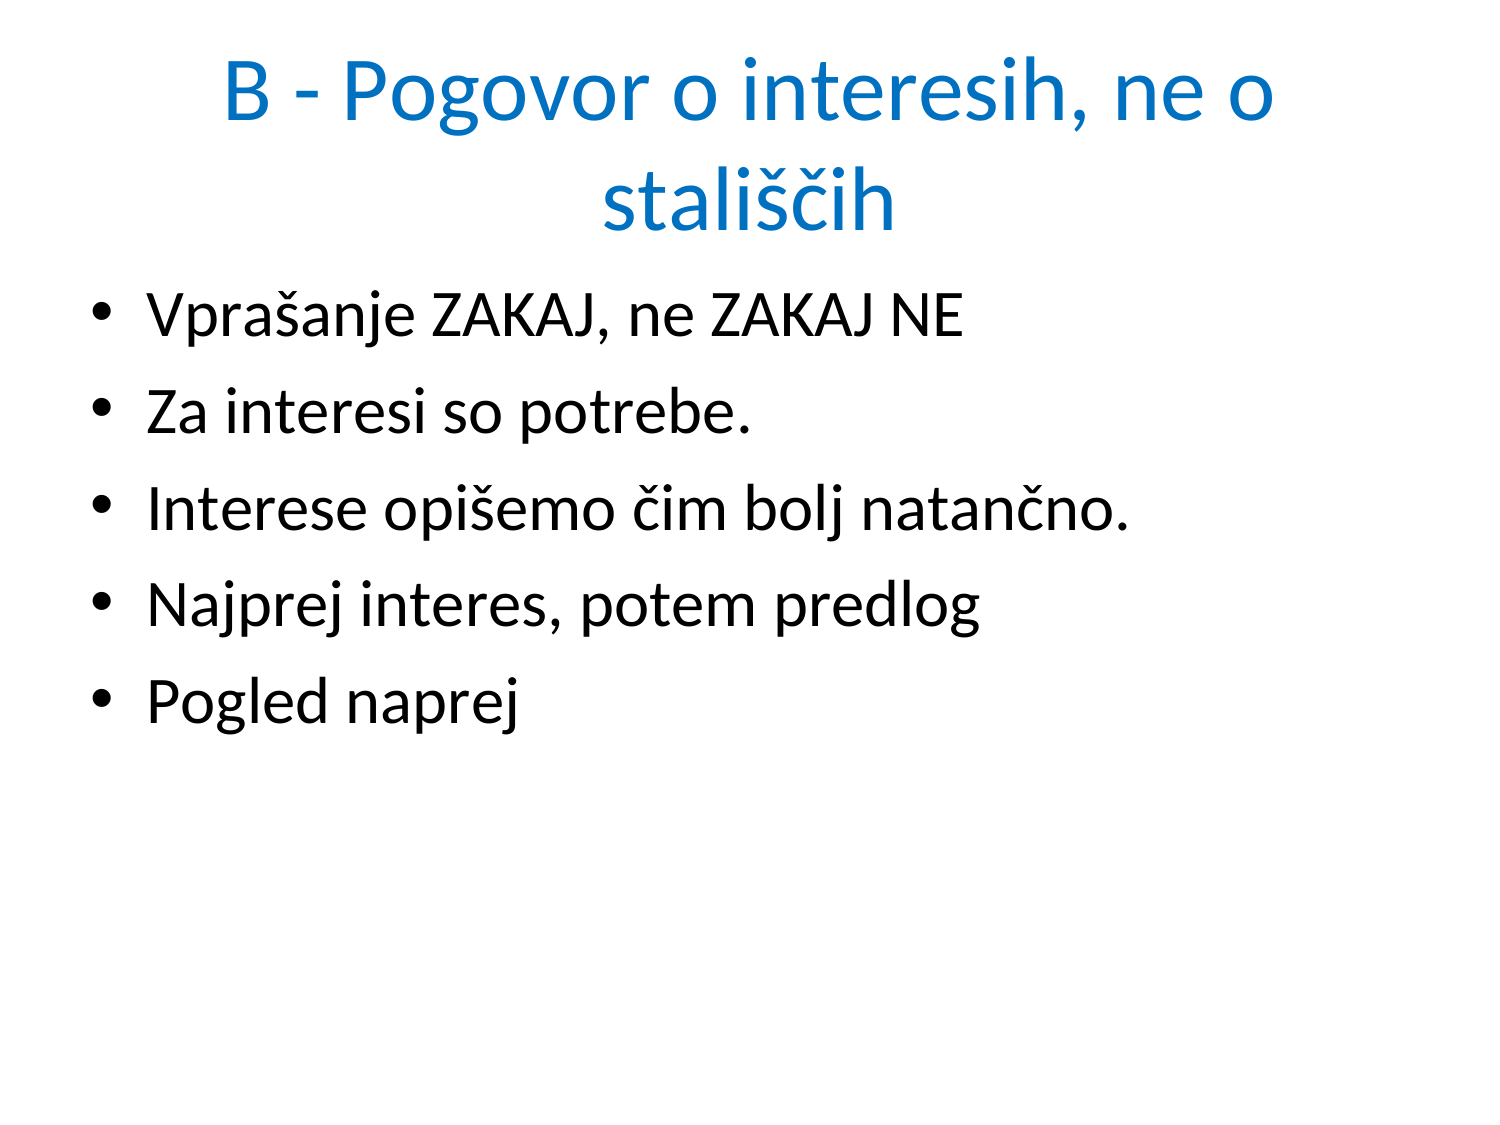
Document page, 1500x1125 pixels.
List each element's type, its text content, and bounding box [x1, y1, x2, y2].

title B - Pogovor o interesih, ne o stališčih [75, 21, 1426, 257]
list Vprašanje ZAKAJ, ne ZAKAJ NE Za interesi so potrebe. Interese opišemo čim bolj natančno. Najprej interes, potem predlog Pogled naprej [75, 262, 1426, 1006]
